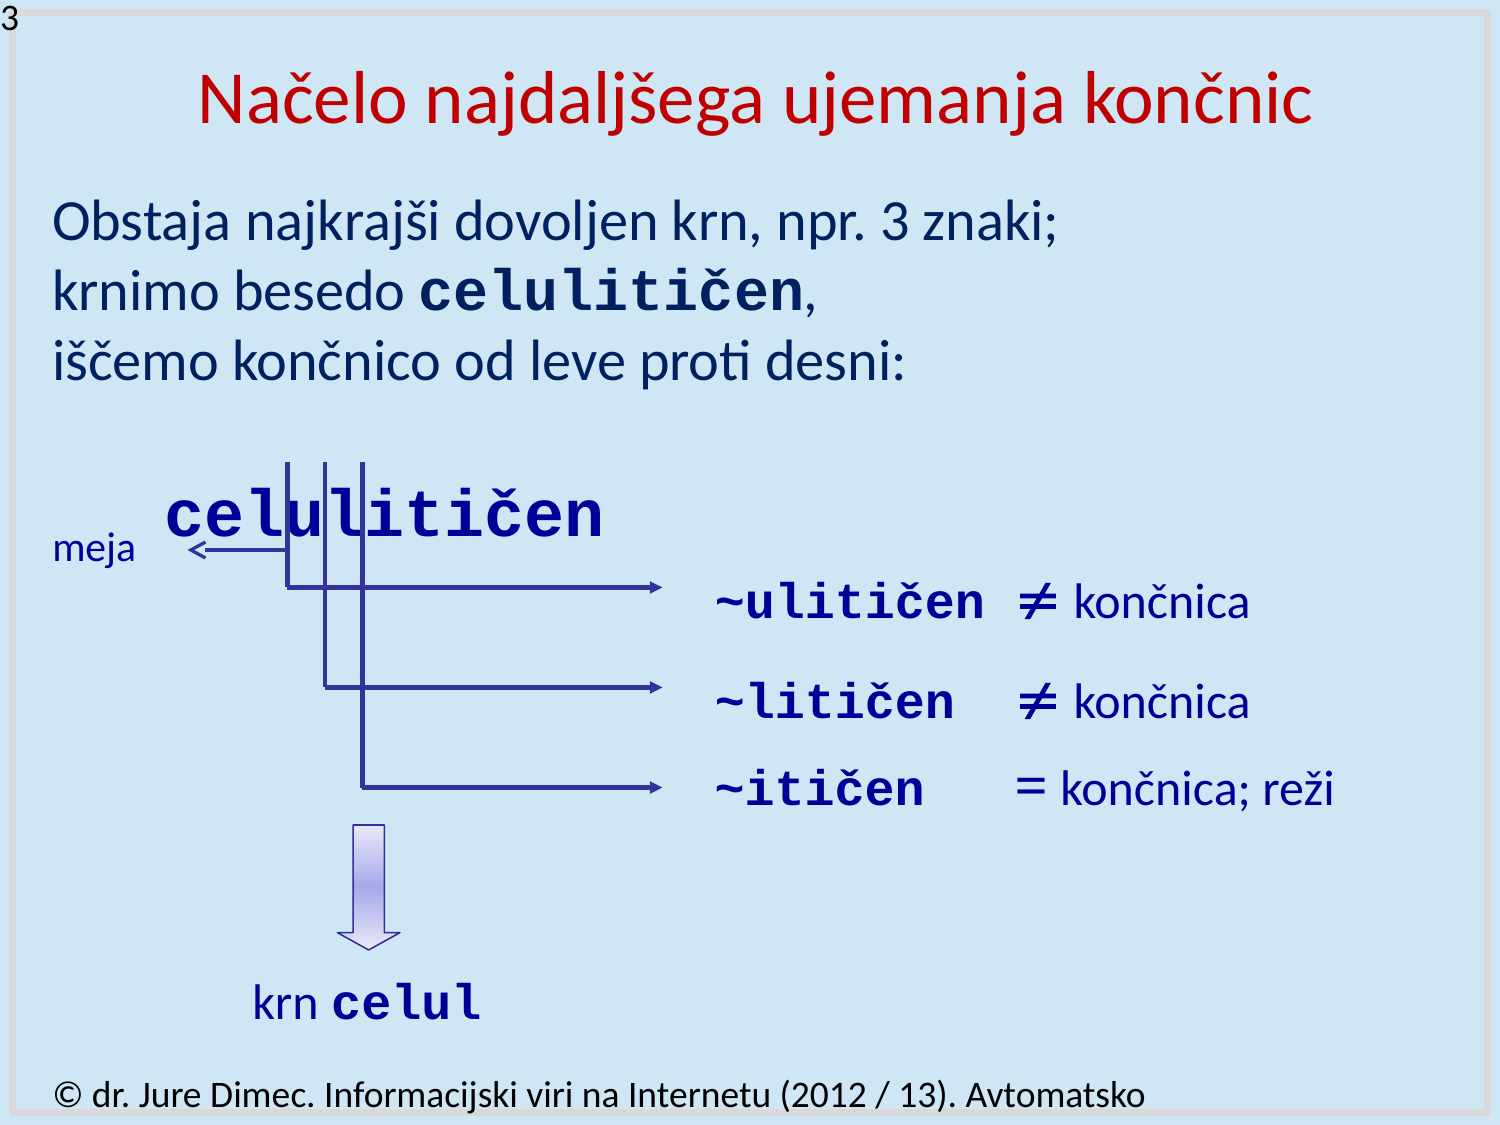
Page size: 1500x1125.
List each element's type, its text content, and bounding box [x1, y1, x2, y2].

text_box celulitičen [327, 462, 360, 558]
text_box ~ulitičen  končnica [699, 552, 1350, 638]
title Načelo najdaljšega ujemanja končnic [37, 37, 1475, 150]
text_box ~litičen  končnica [699, 652, 1350, 738]
text_box celulitičen [290, 462, 323, 558]
text_box Obstaja najkrajši dovoljen krn, npr. 3 znaki; krnimo besedo celulitičen, iščemo končnico od leve proti desni: [37, 174, 1438, 400]
text_box krn celul [237, 962, 750, 1038]
text_box ~itičen = končnica; reži [699, 739, 1450, 825]
text_box celulitičen [150, 462, 285, 558]
text_box [337, 825, 400, 951]
footer © dr. Jure Dimec. Informacijski viri na Internetu (2012 / 13). Avtomatsko indeksiranje 2. [37, 1062, 1288, 1103]
text_box meja [37, 512, 163, 578]
text_box celulitičen [365, 462, 700, 558]
